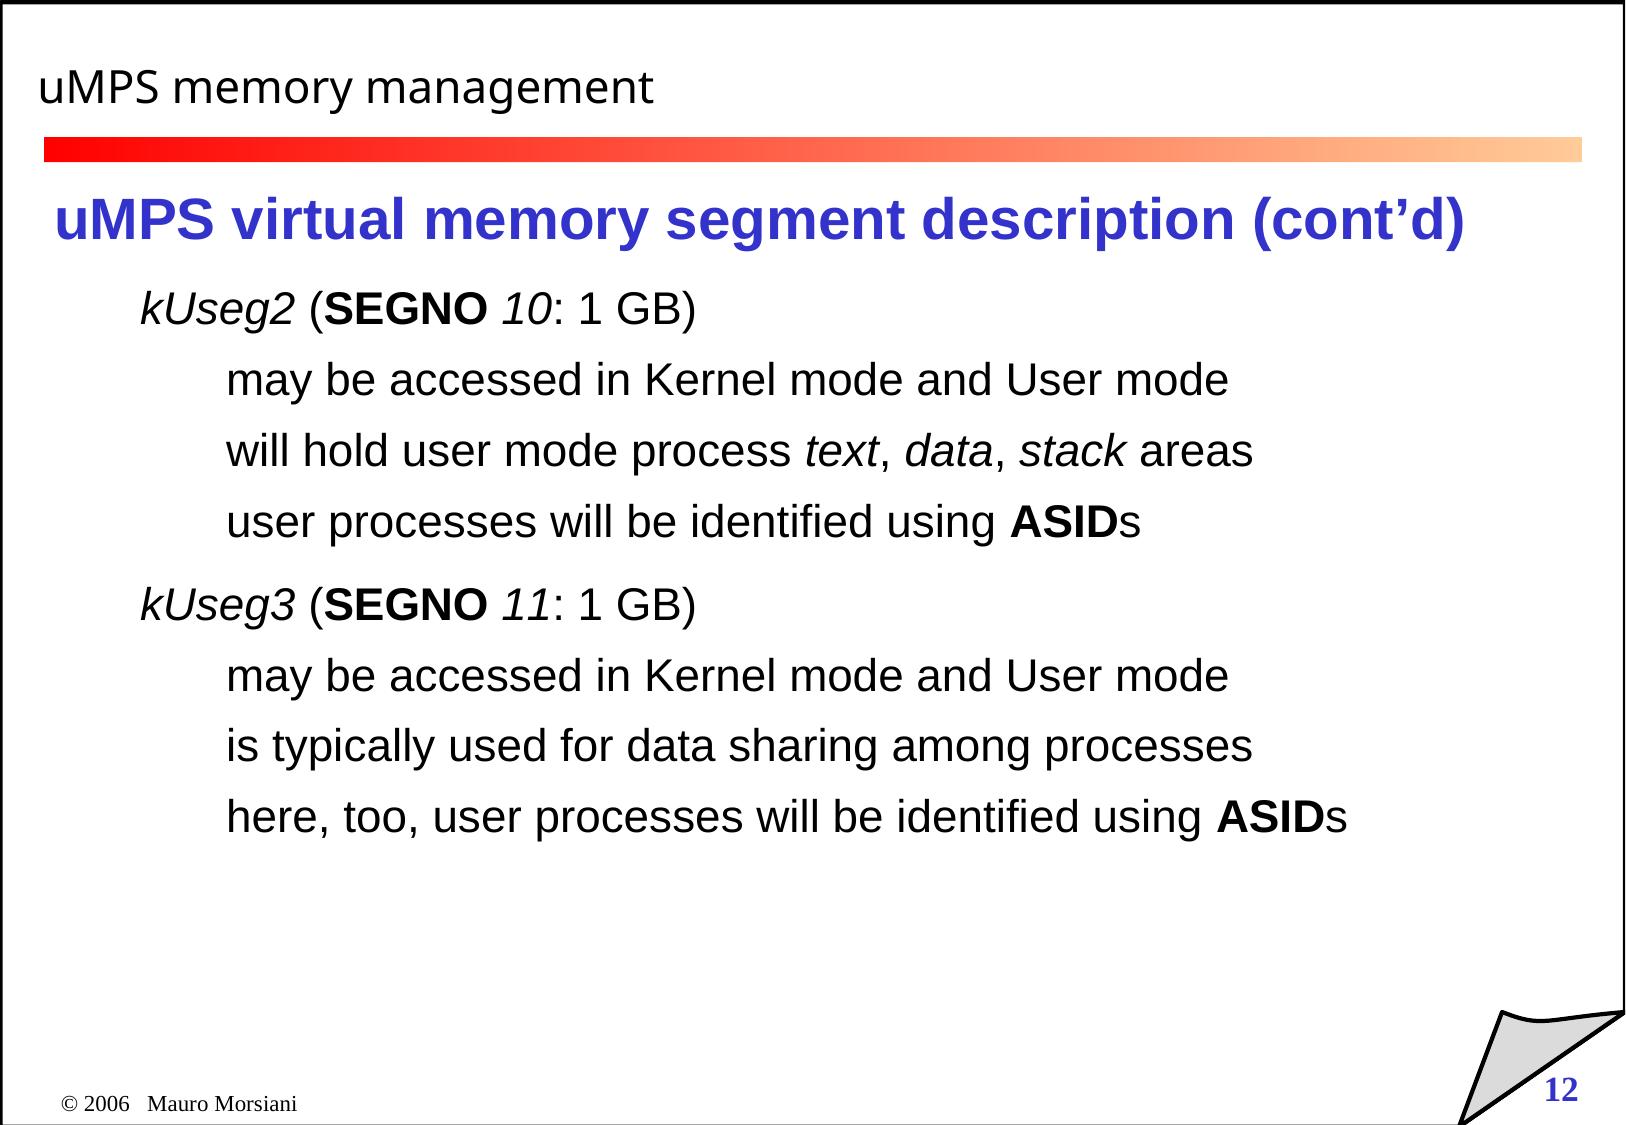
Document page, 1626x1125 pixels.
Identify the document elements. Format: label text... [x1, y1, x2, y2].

title uMPS memory management [37, 44, 1588, 131]
list uMPS virtual memory segment description (cont’d) kUseg2 (SEGNO 10: 1 GB) may be accessed in Kernel mode and User mode will hold user mode process text, data, stack areas user processes will be identified using ASIDs kUseg3 (SEGNO 11: 1 GB) may be accessed in Kernel mode and User mode is typically used for data sharing among processes here, too, user processes will be identified using ASIDs [54, 187, 1571, 1124]
